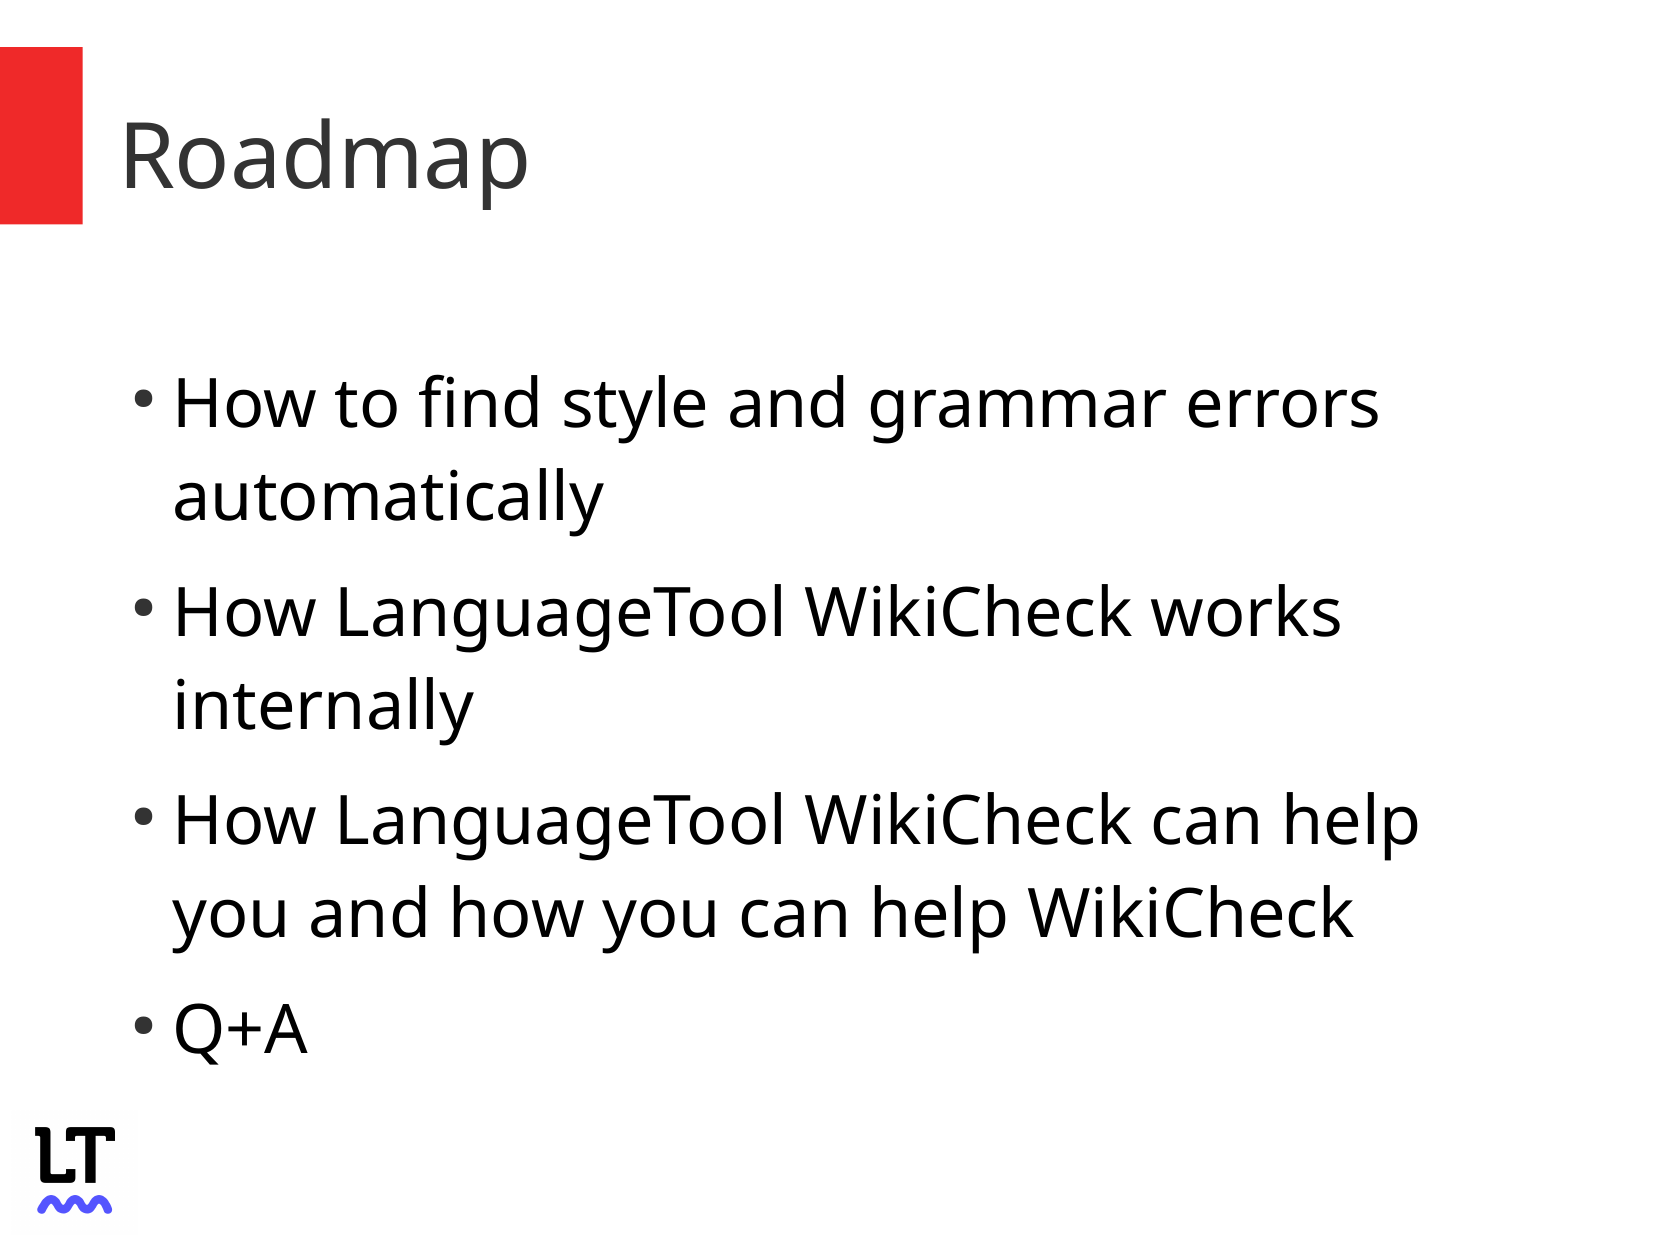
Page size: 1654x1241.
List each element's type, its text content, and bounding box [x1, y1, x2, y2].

title Roadmap [118, 49, 1571, 257]
list How to find style and grammar errors automatically How LanguageTool WikiCheck works internally How LanguageTool WikiCheck can help you and how you can help WikiCheck Q+A [118, 354, 1536, 1074]
picture [11, 1110, 138, 1235]
